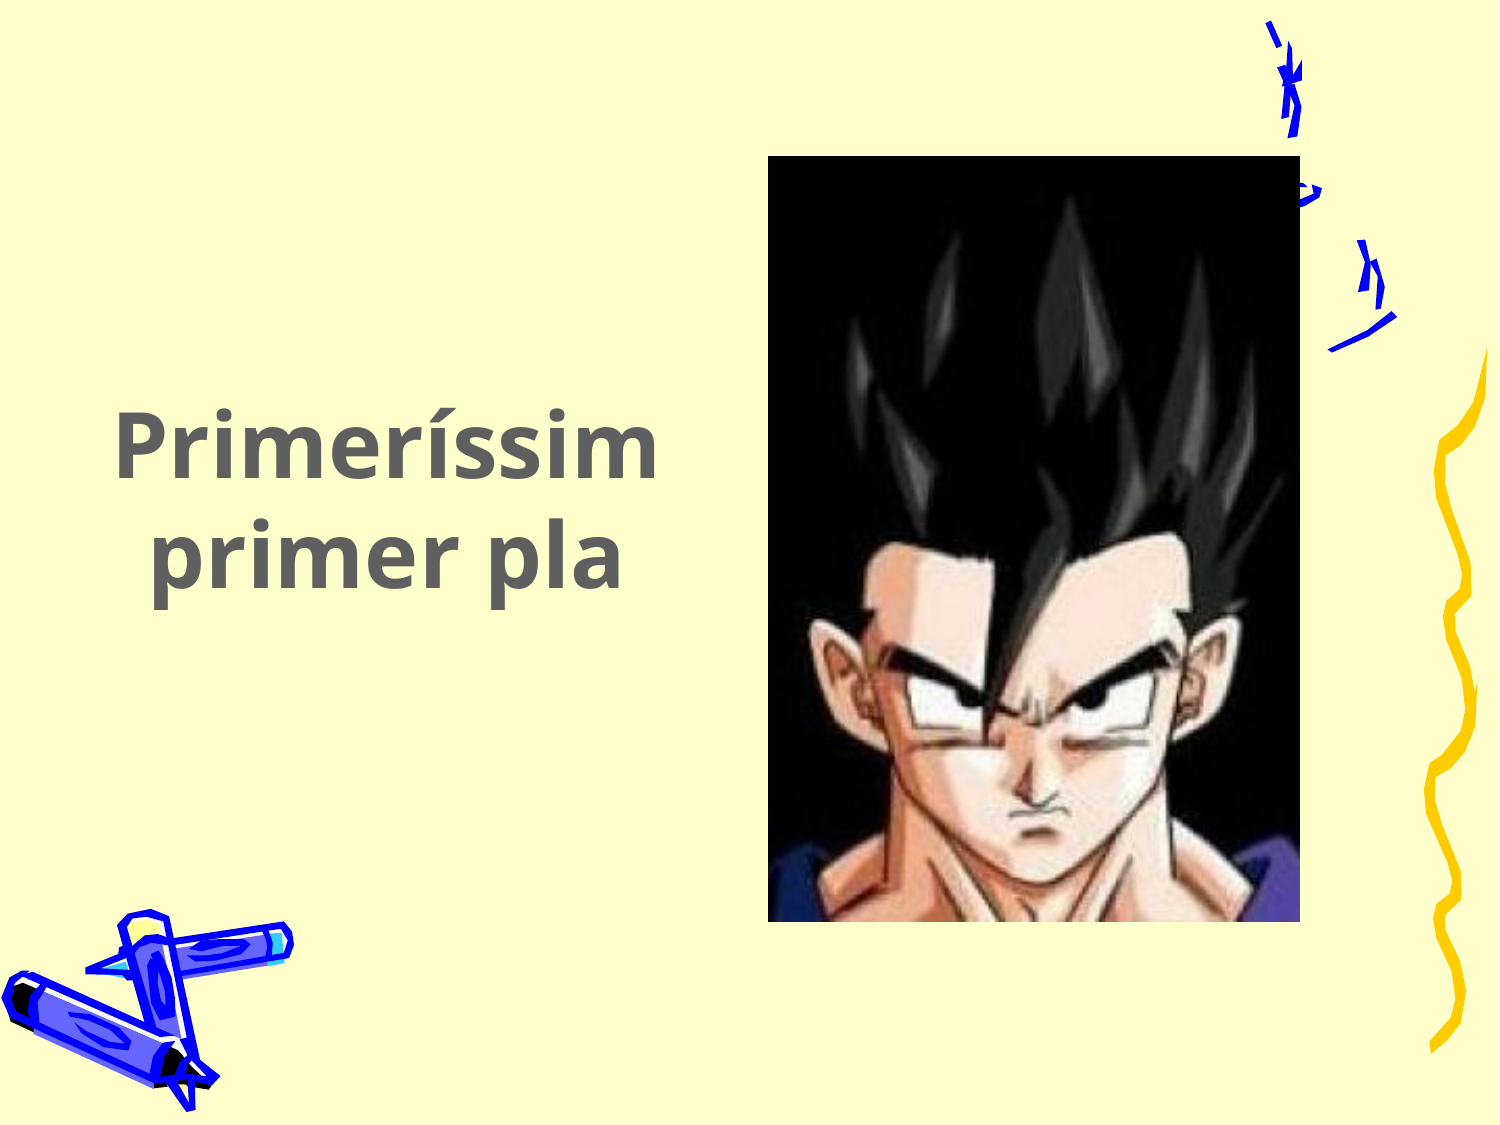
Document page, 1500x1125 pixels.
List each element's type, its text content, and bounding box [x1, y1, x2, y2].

picture [768, 156, 1300, 922]
title Primeríssim primer pla [70, 351, 703, 615]
